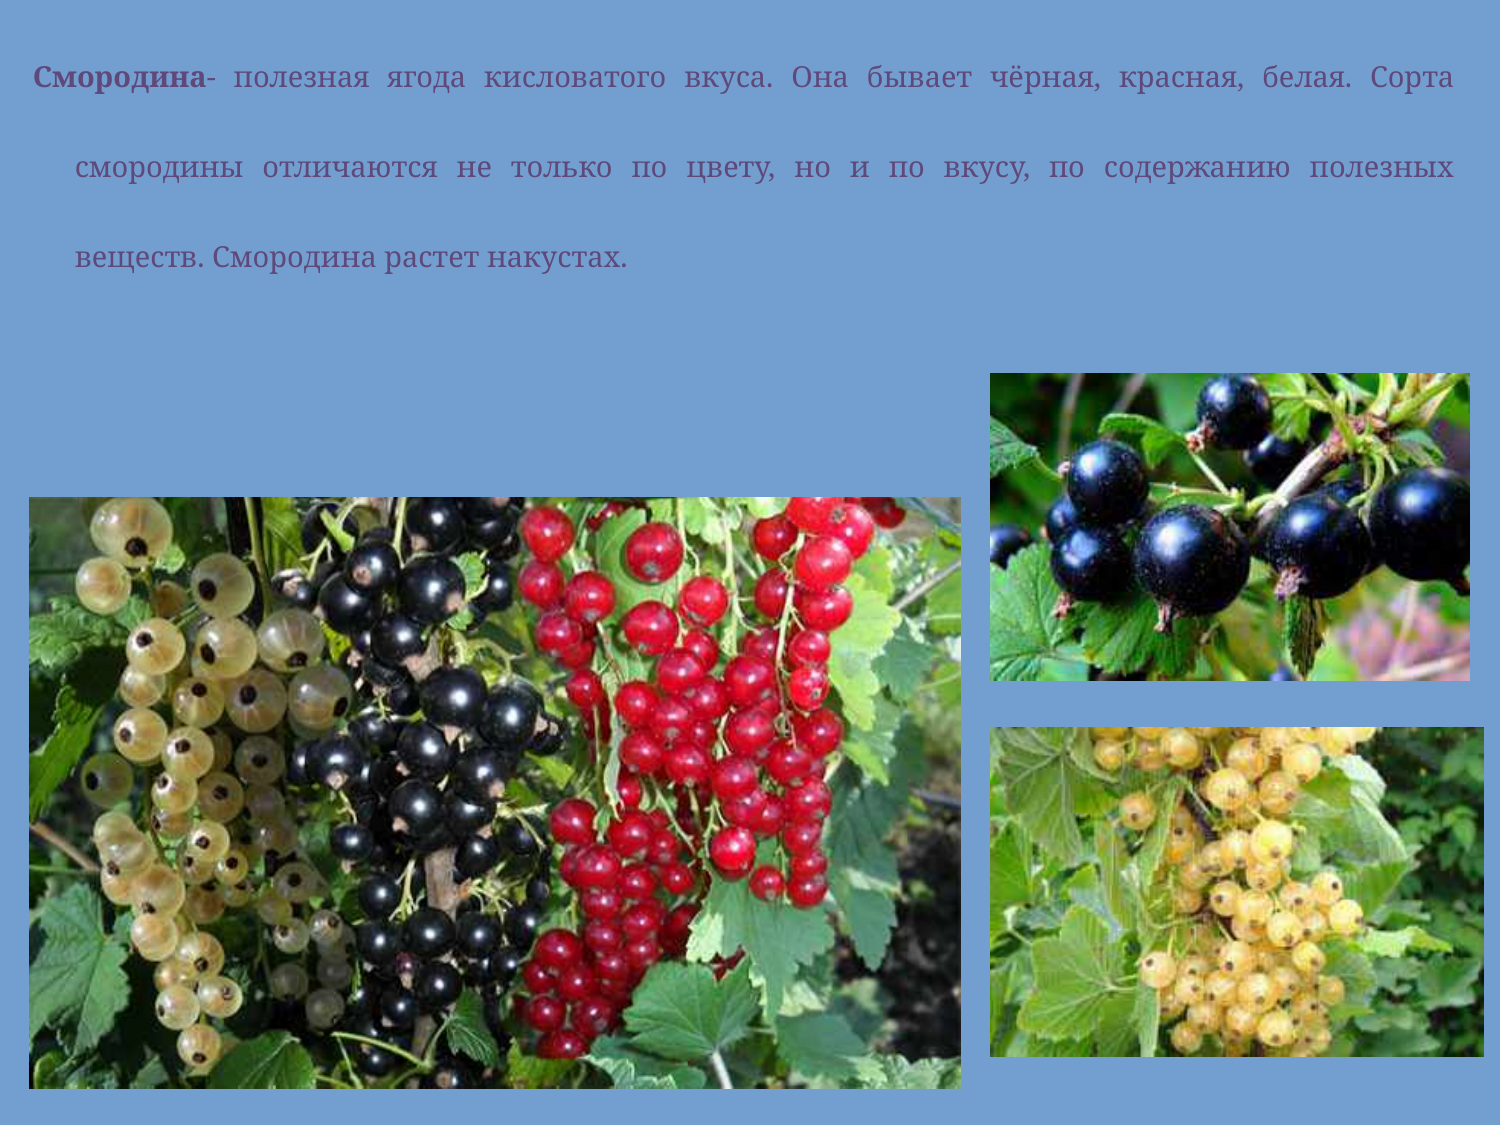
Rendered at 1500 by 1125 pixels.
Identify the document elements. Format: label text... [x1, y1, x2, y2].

picture [29, 497, 961, 1089]
picture [990, 373, 1470, 681]
picture [990, 727, 1484, 1057]
list Смородина- полезная ягода кисловатого вкуса. Она бывает чёрная, красная, белая. Сорта смородины отличаются не только по цвету, но и по вкусу, по содержанию полезных веществ. Смородина растет накустах. [0, 0, 1471, 492]
